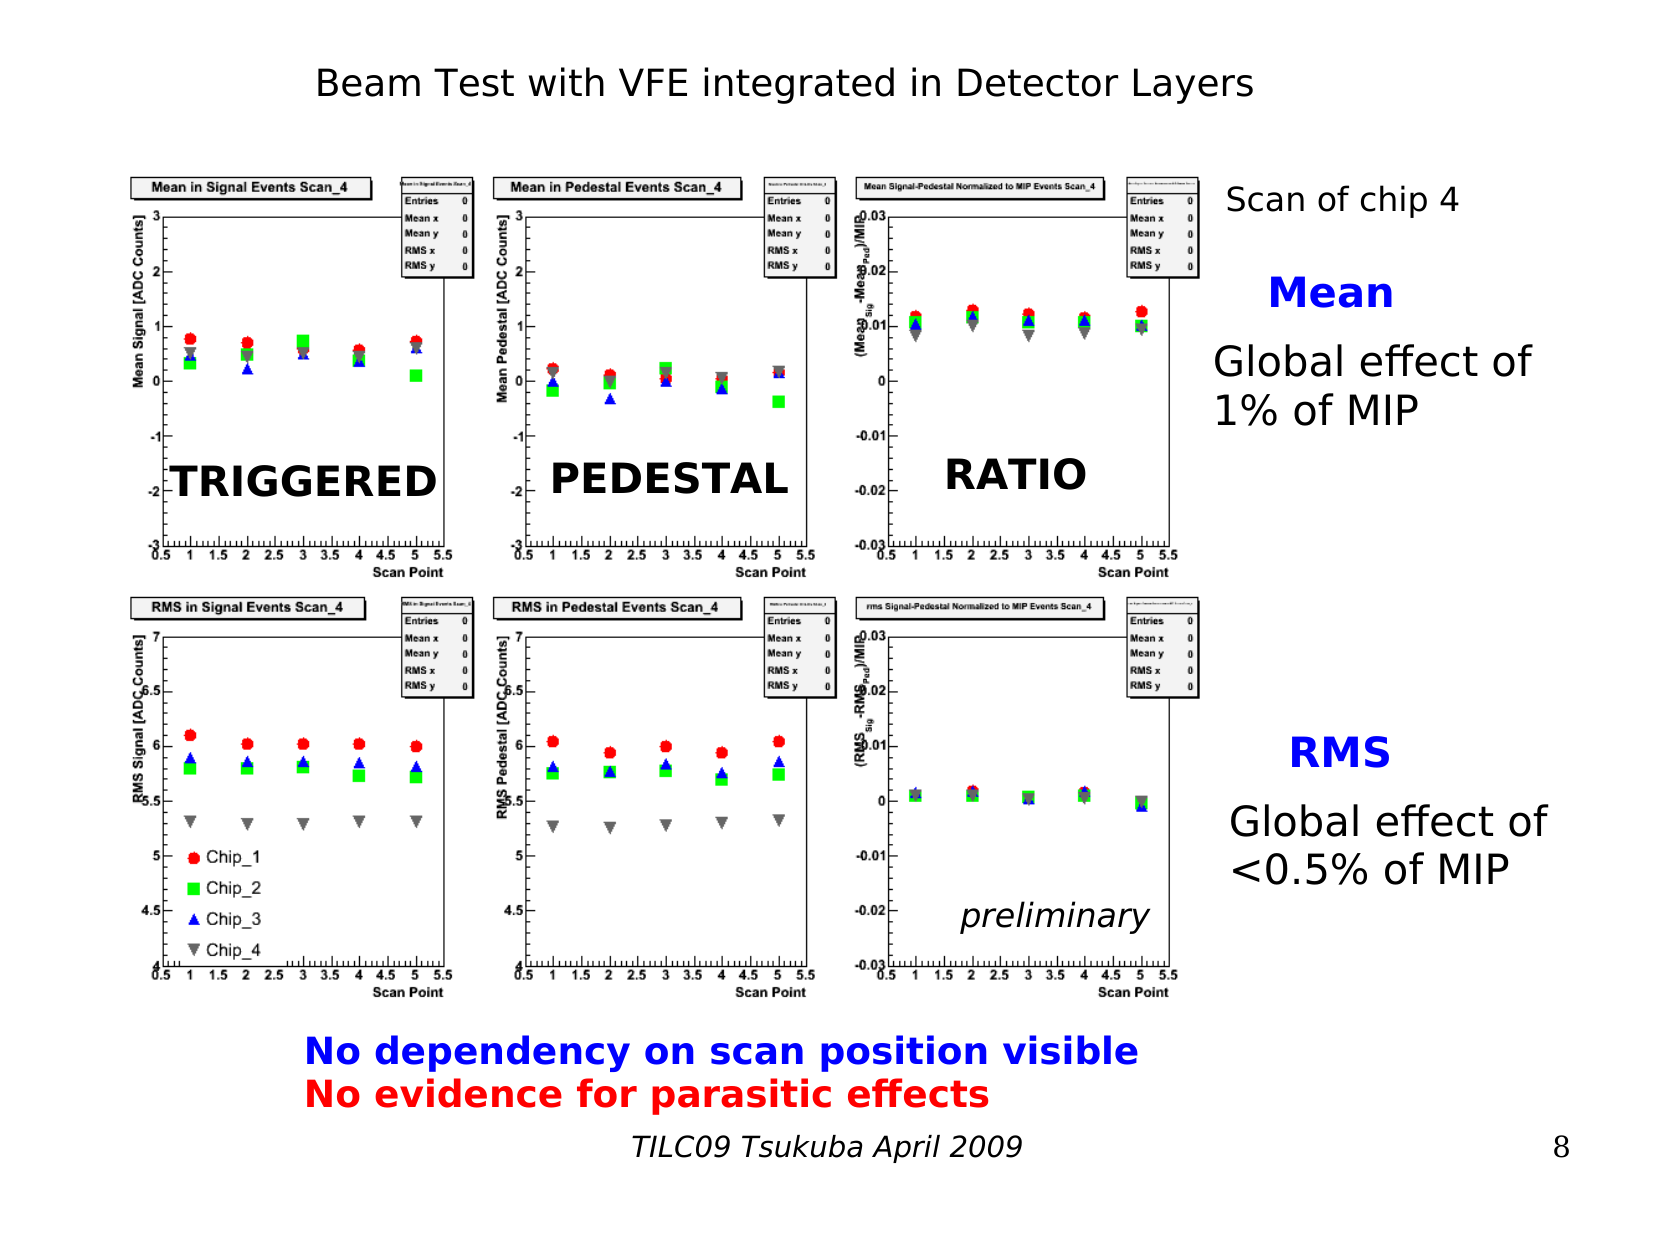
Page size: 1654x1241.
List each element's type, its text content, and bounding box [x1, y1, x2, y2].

text_box PEDESTAL [534, 446, 805, 511]
text_box No dependency on scan position visible No evidence for parasitic effects [289, 1023, 1137, 1082]
text_box TRIGGERED [154, 450, 454, 515]
text_box RATIO [928, 443, 1103, 508]
picture [123, 172, 1211, 1012]
text_box Scan of chip 4 [1210, 172, 1476, 227]
text_box Global effect of <0.5% of MIP [1213, 789, 1576, 903]
text_box Global effect of 1% of MIP [1198, 330, 1561, 443]
text_box preliminary [945, 888, 1166, 943]
text_box RMS [1273, 720, 1407, 785]
text_box Mean [1252, 261, 1411, 325]
text_box Beam Test with VFE integrated in Detector Layers [300, 54, 1250, 113]
